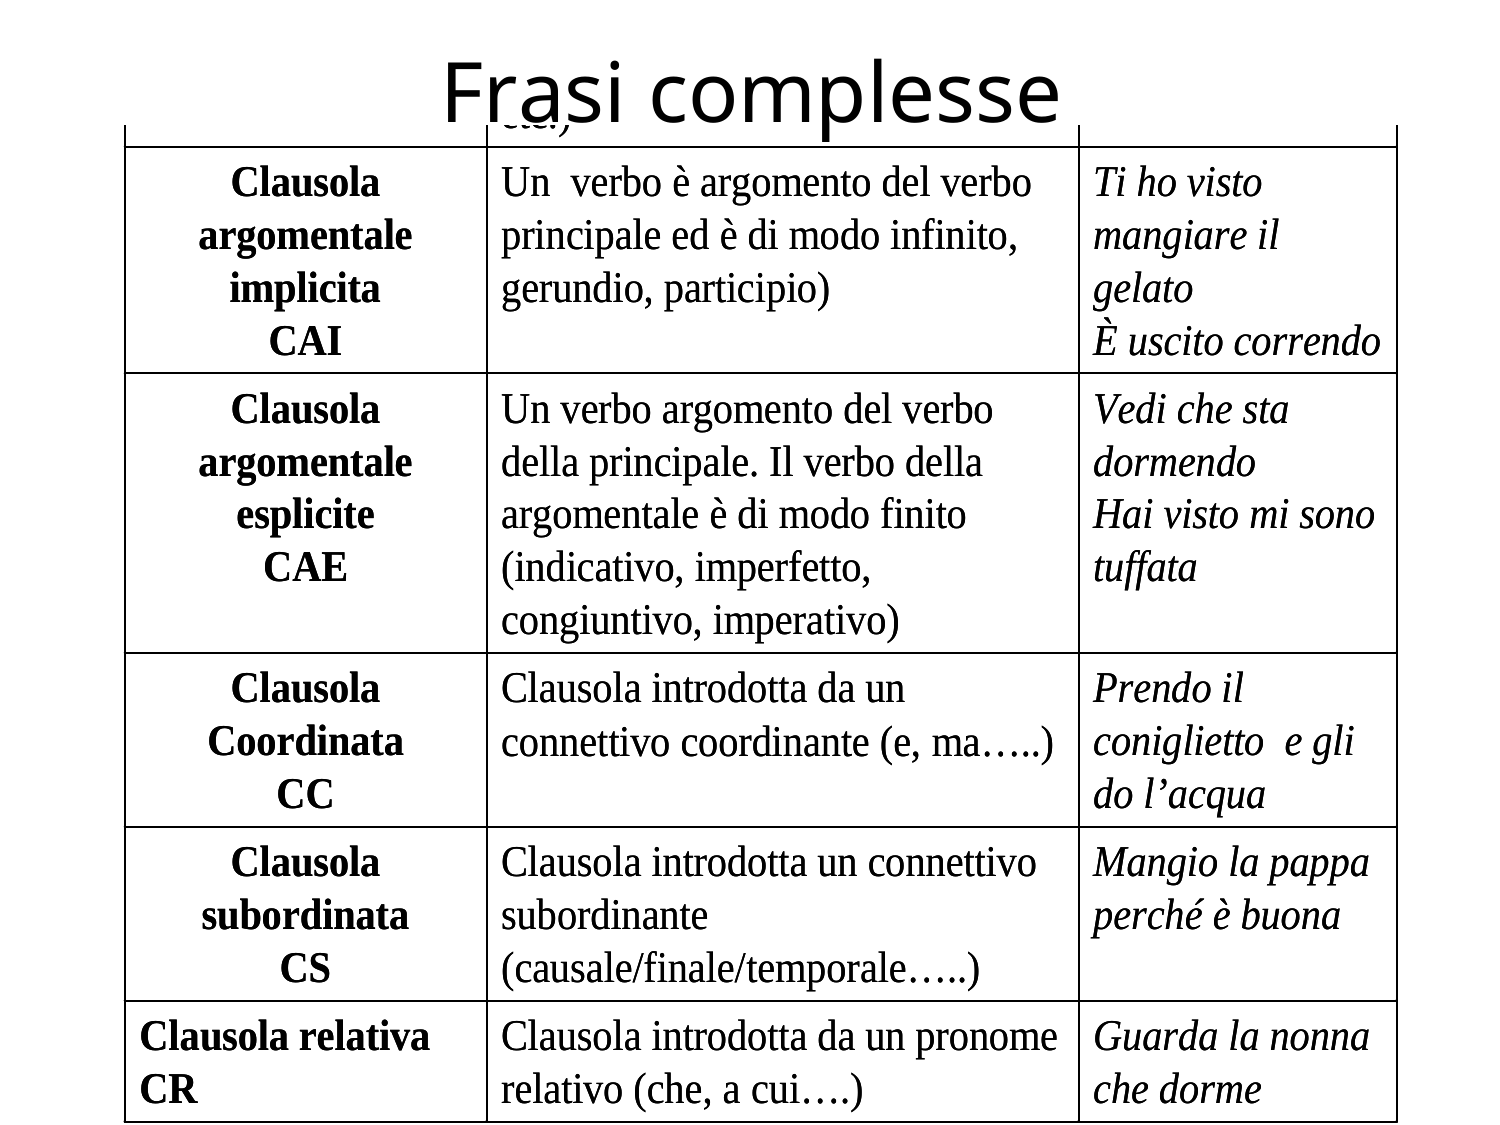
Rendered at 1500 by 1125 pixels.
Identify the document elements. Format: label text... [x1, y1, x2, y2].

title Frasi complesse [76, 31, 1427, 147]
picture [123, 125, 1400, 1125]
